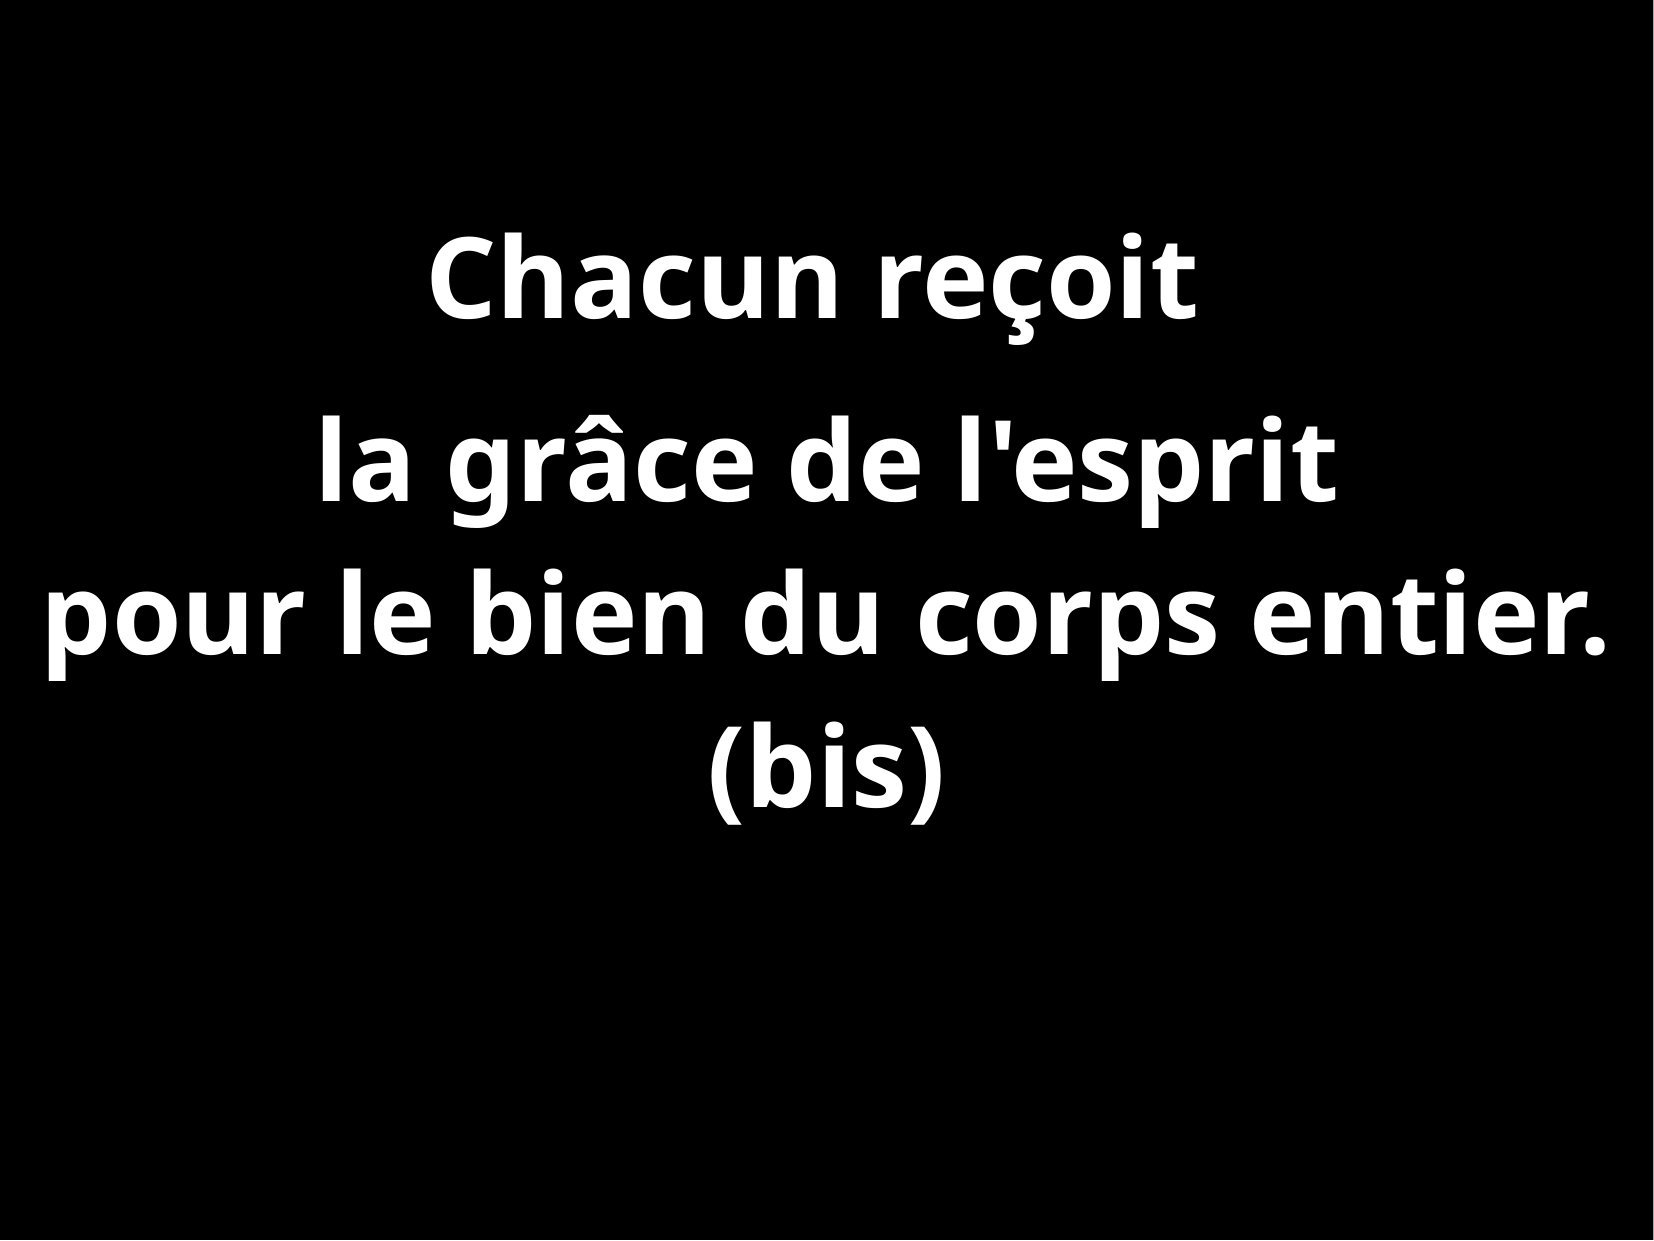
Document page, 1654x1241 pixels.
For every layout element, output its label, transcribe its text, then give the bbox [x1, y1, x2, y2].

list Chacun reçoit la grâce de l'esprit pour le bien du corps entier.(bis) [29, 45, 1625, 1241]
